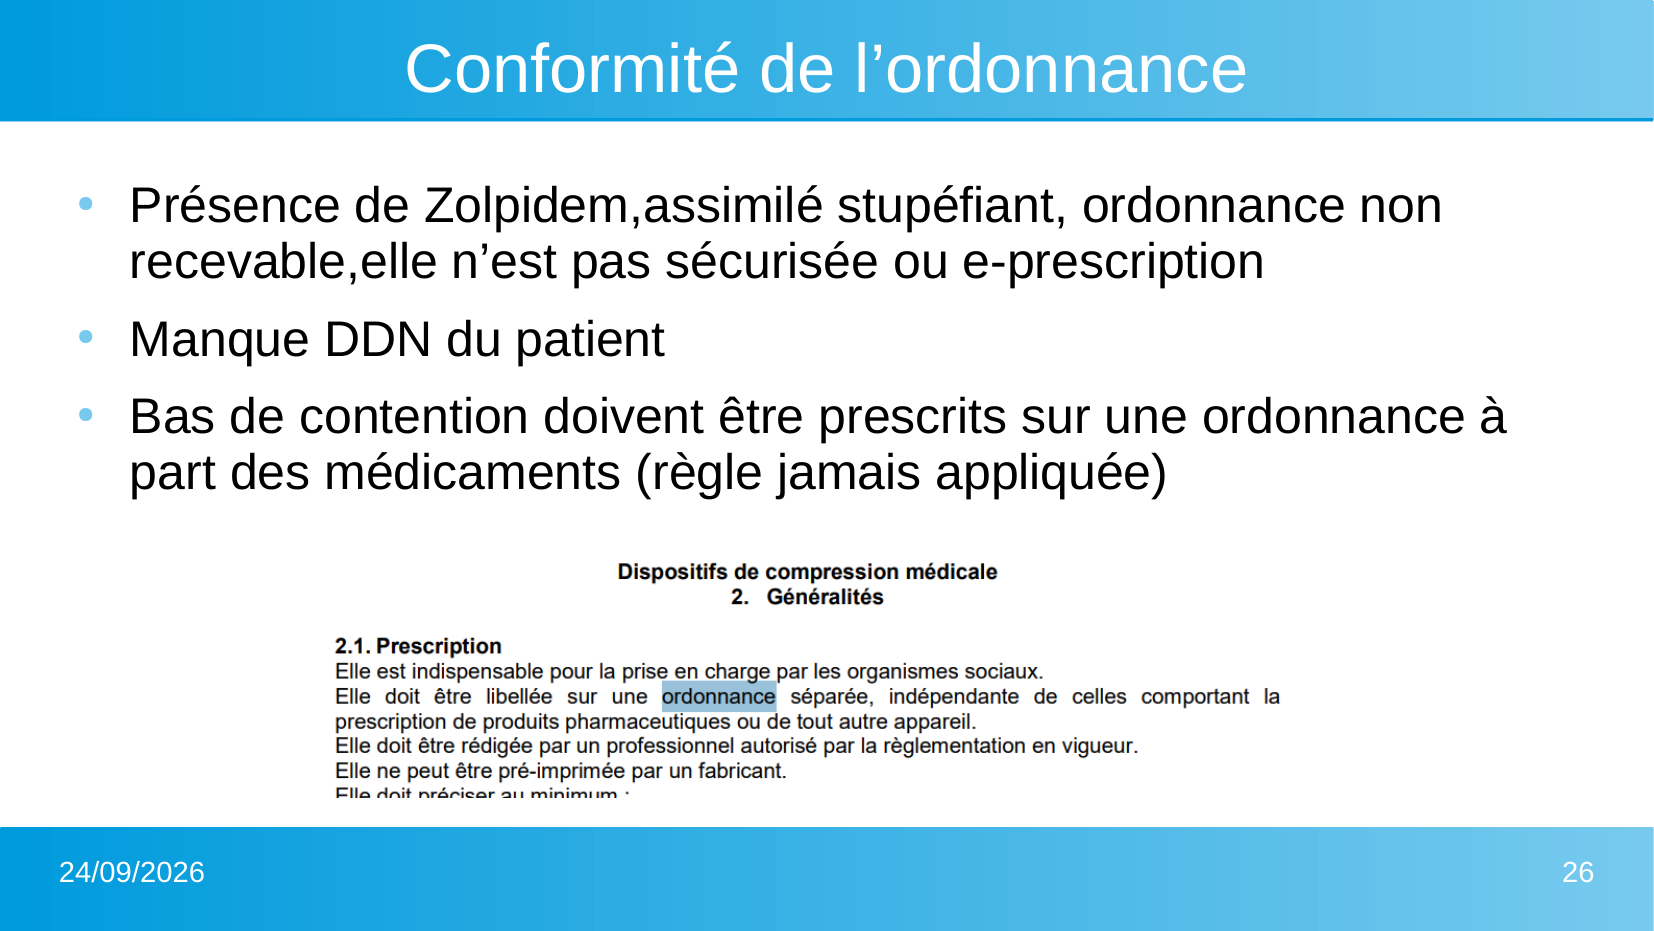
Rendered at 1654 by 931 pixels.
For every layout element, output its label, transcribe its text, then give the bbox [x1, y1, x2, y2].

title Conformité de l’ordonnance [59, 29, 1595, 108]
picture [320, 534, 1300, 798]
list Présence de Zolpidem,assimilé stupéfiant, ordonnance non recevable,elle n’est pas sécurisée ou e-prescription Manque DDN du patient Bas de contention doivent être prescrits sur une ordonnance à part des médicaments (règle jamais appliquée) [59, 177, 1595, 768]
